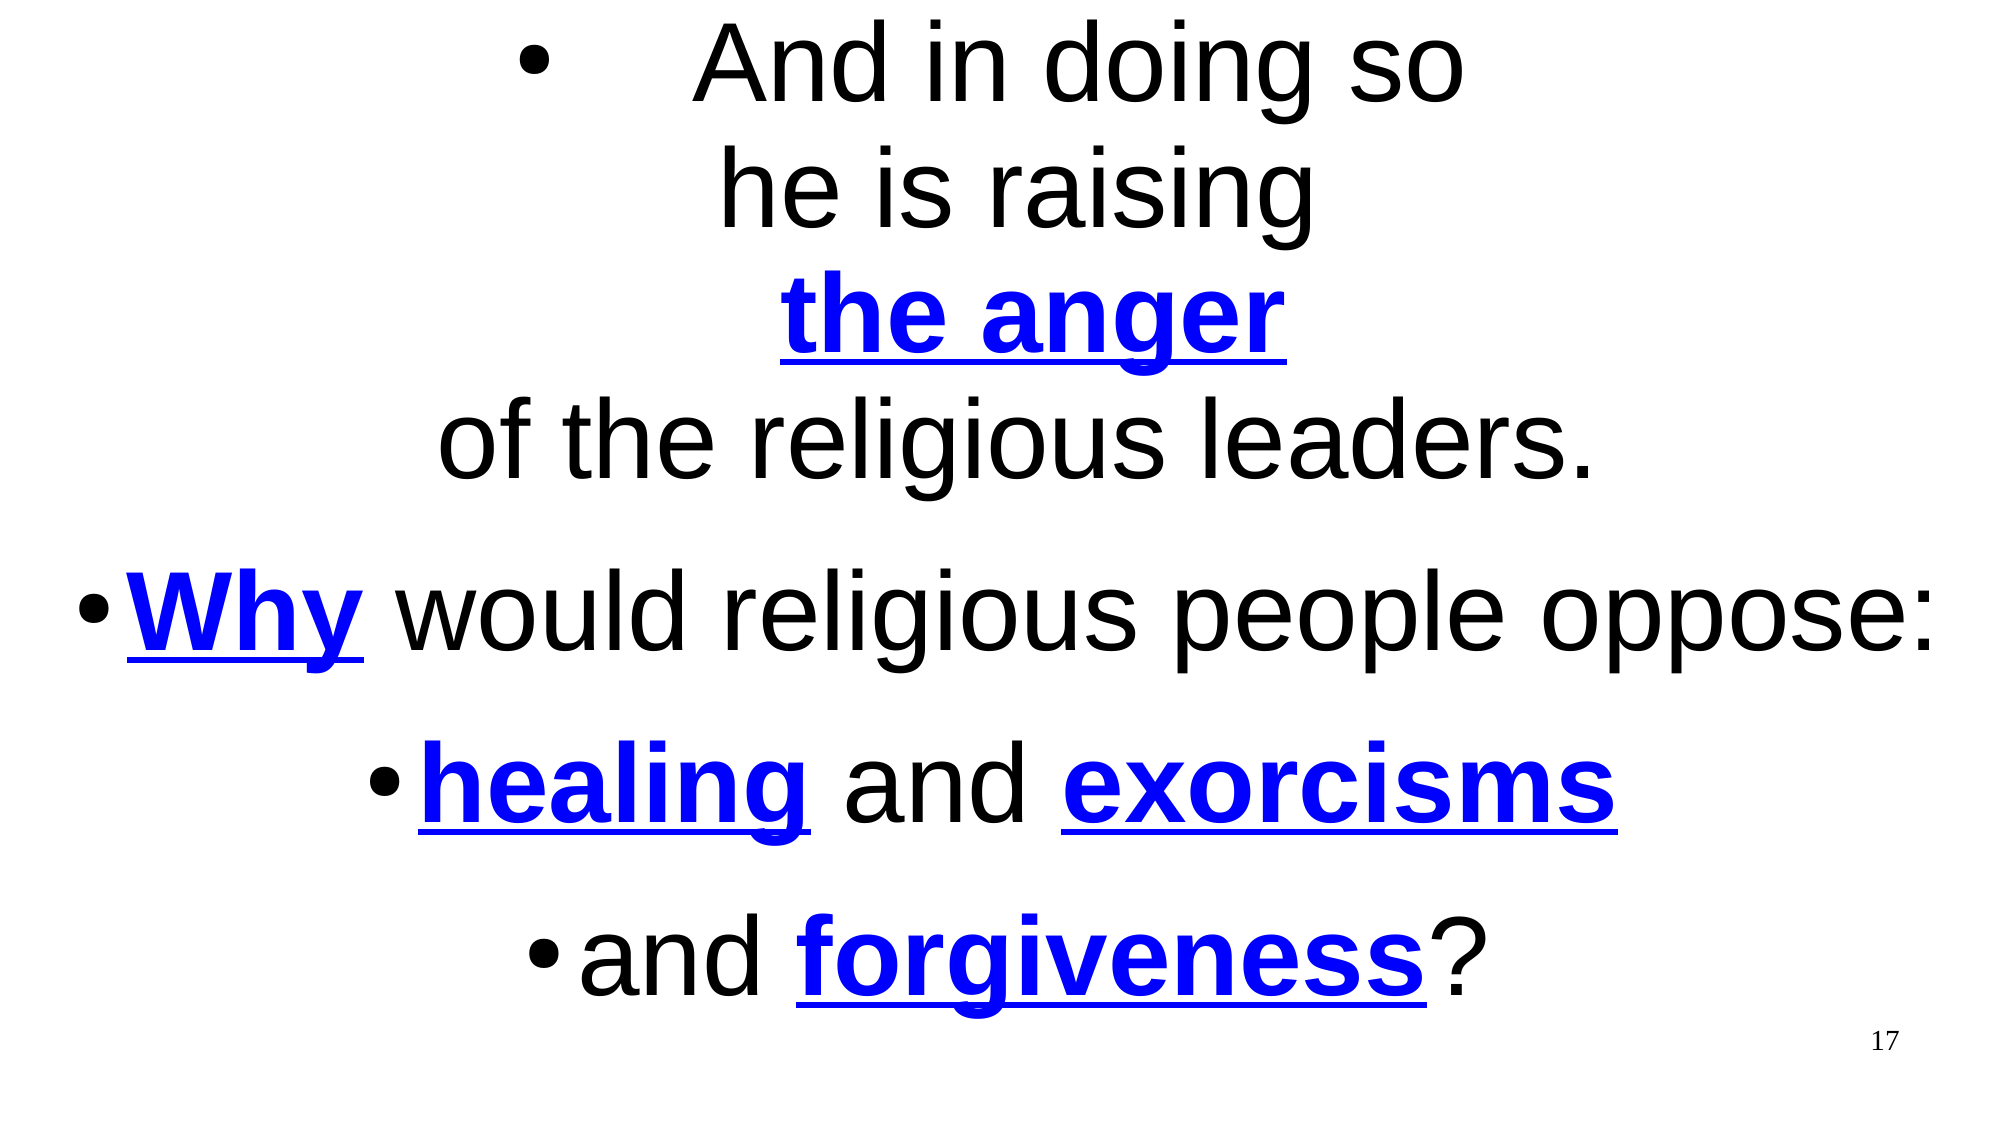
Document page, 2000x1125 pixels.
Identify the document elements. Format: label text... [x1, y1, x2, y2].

list And in doing so he is raising the anger of the religious leaders. Why would religious people oppose: healing and exorcisms and forgiveness? [0, 0, 1996, 1123]
